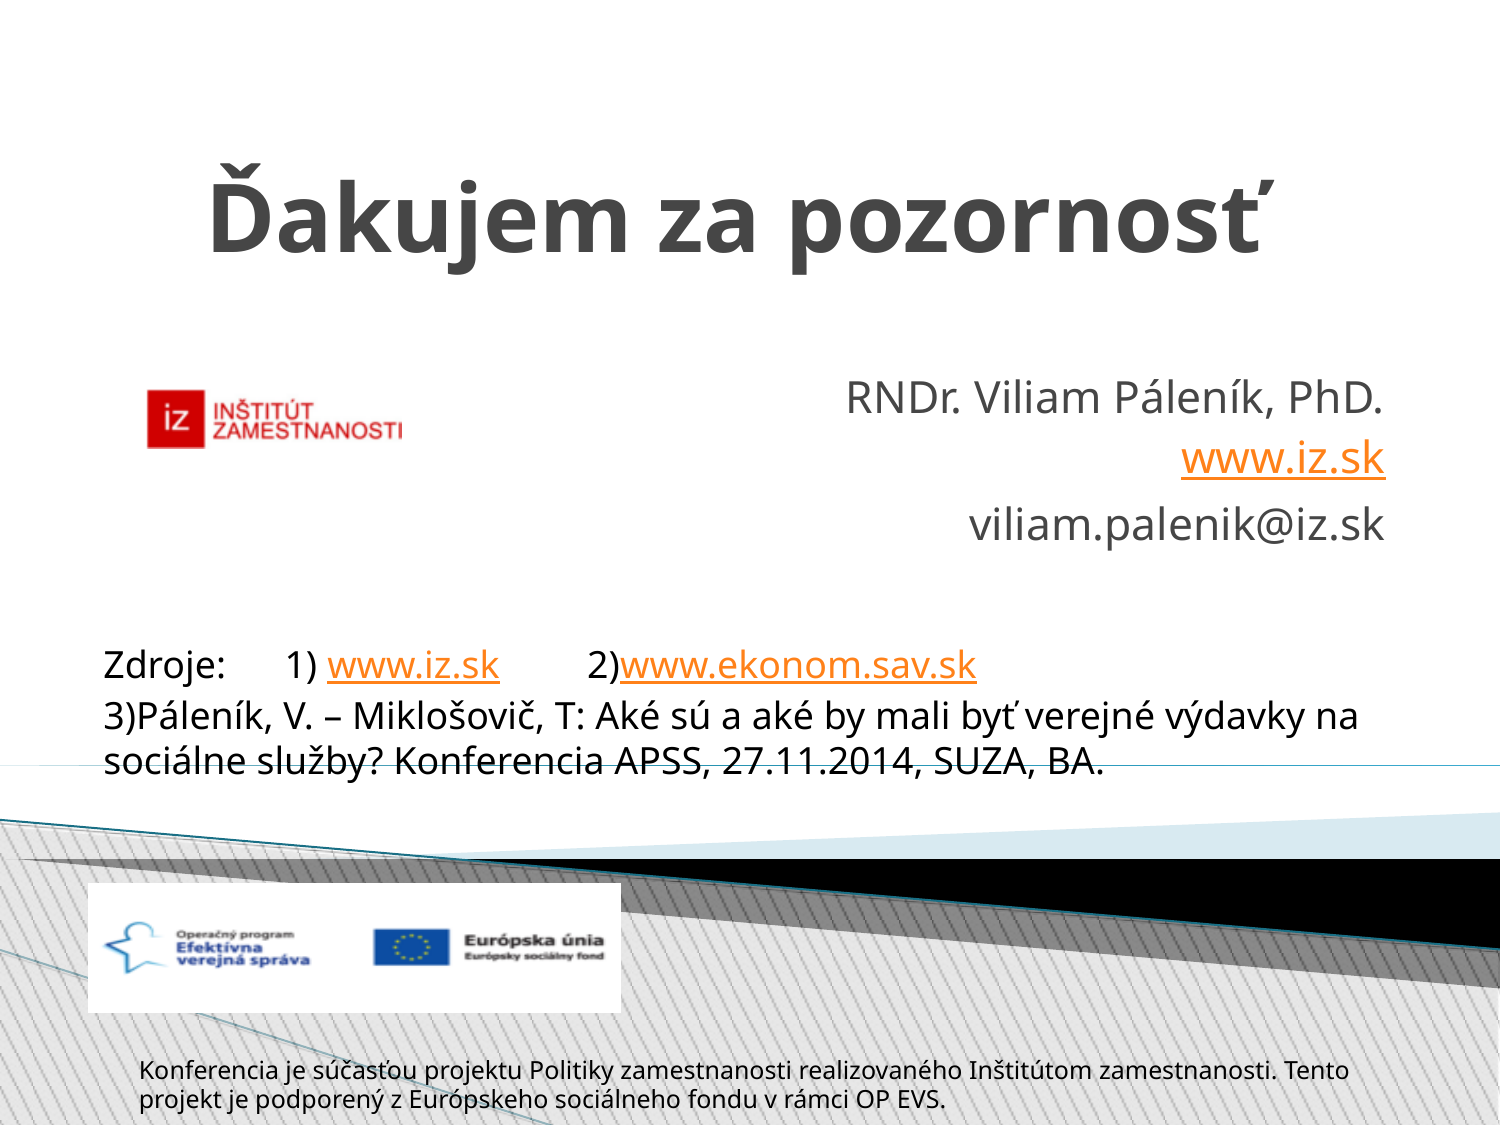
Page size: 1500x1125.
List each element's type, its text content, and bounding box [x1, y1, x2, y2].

picture [146, 389, 402, 449]
text_box Zdroje: 1) www.iz.sk 2)www.ekonom.sav.sk 3)Páleník, V. – Miklošovič, T: Aké sú a aké by mali byť verejné výdavky na sociálne služby? Konferencia APSS, 27.11.2014, SUZA, BA. [88, 633, 1424, 790]
text_box Ďakujem za pozornosť [96, 148, 1372, 279]
picture [5, 859, 1500, 1013]
text_box Konferencia je súčasťou projektu Politiky zamestnanosti realizovaného Inštitútom zamestnanosti. Tento projekt je podporený z Európskeho sociálneho fondu v rámci OP EVS. [123, 1046, 1447, 1122]
text_box RNDr. Viliam Páleník, PhD. www.iz.sk viliam.palenik@iz.sk [118, 361, 1394, 559]
